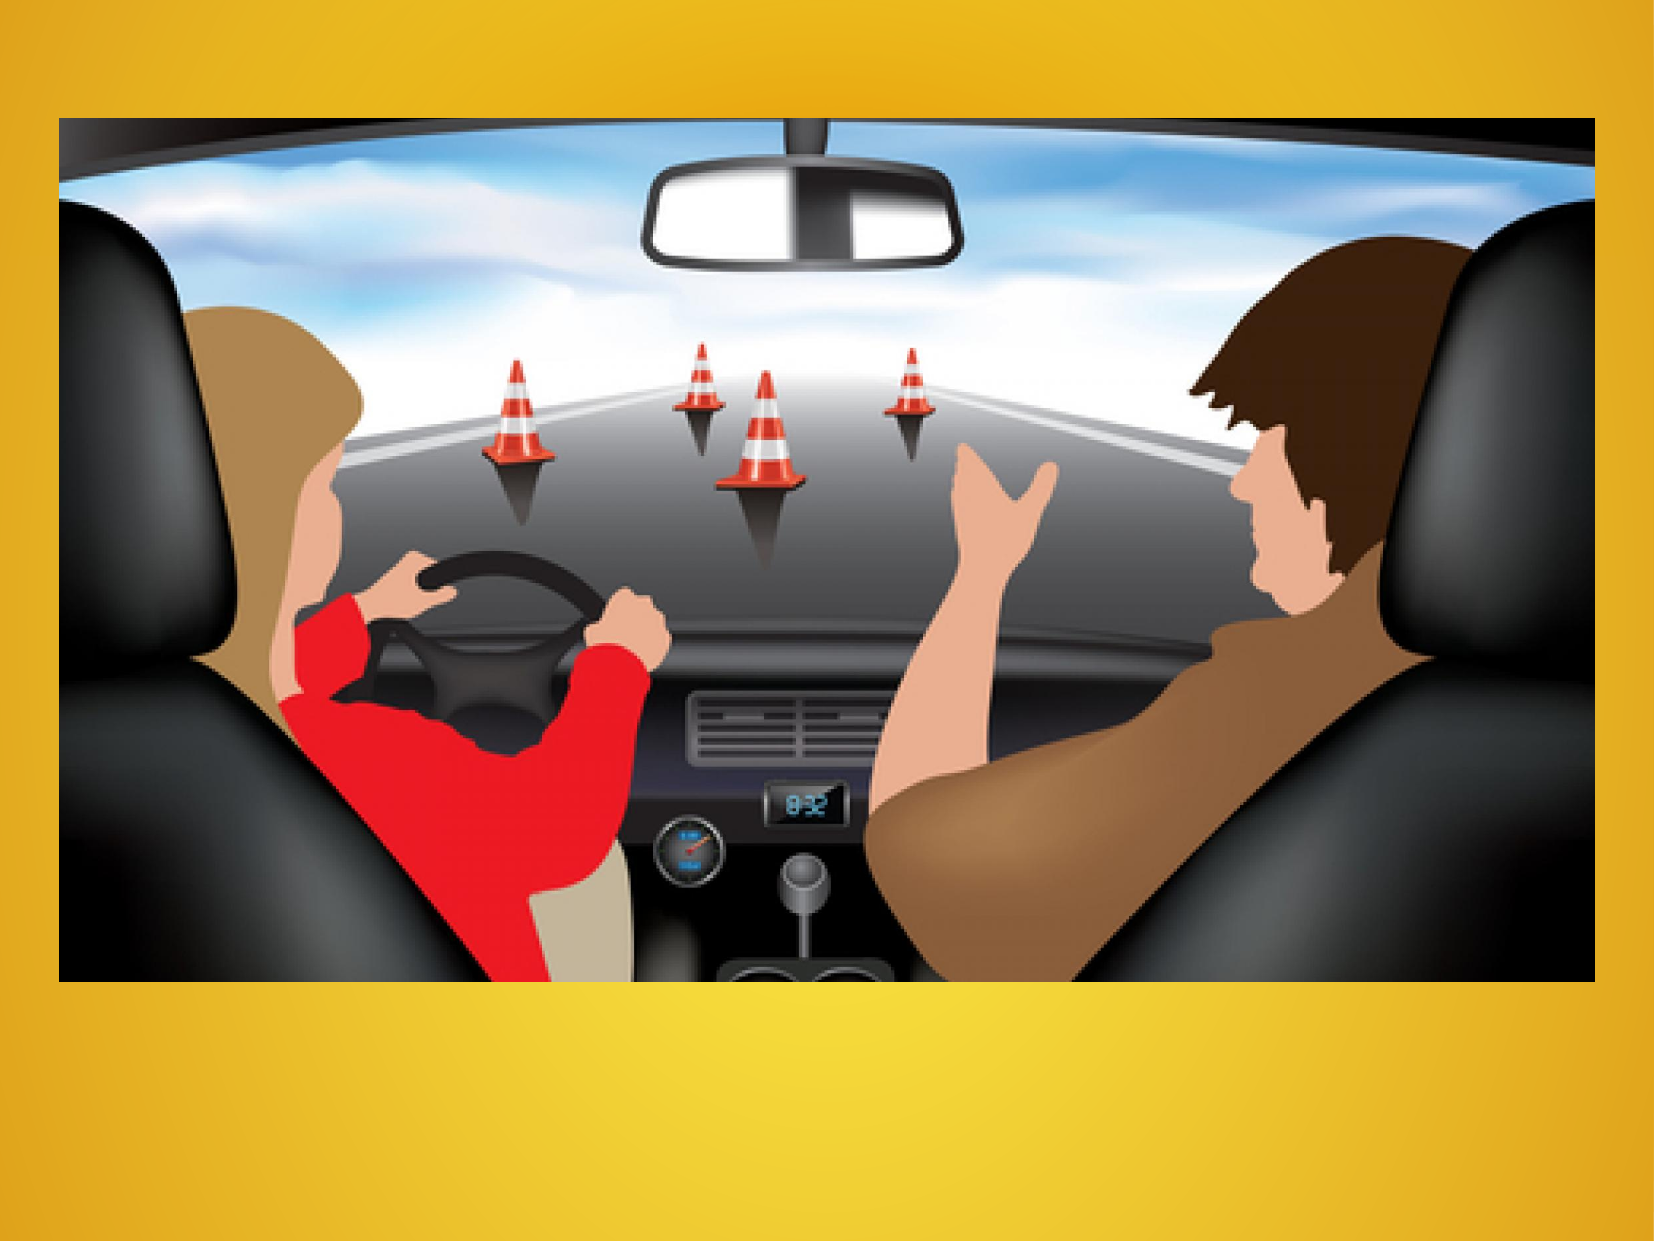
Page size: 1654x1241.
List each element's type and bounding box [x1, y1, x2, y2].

picture [59, 118, 1595, 982]
